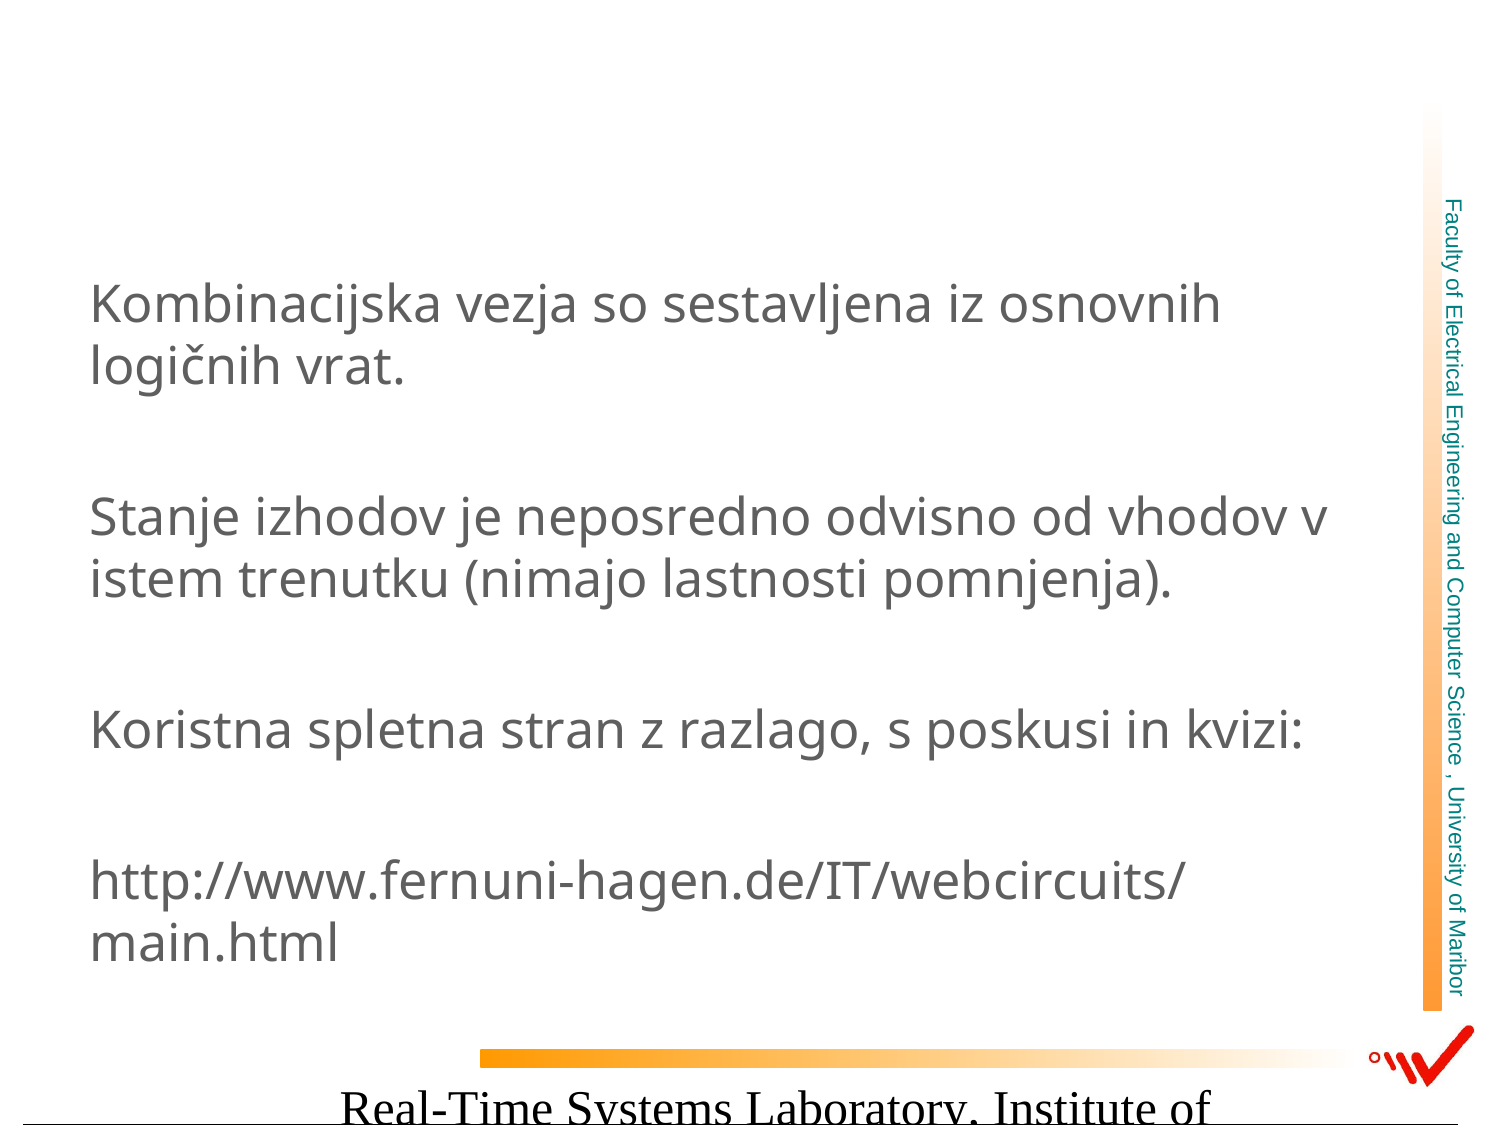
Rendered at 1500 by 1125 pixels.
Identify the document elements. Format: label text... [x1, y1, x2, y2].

list Kombinacijska vezja so sestavljena iz osnovnih logičnih vrat. Stanje izhodov je neposredno odvisno od vhodov v istem trenutku (nimajo lastnosti pomnjenja). Koristna spletna stran z razlago, s poskusi in kvizi: http://www.fernuni-hagen.de/IT/webcircuits/main.html [75, 262, 1426, 1006]
